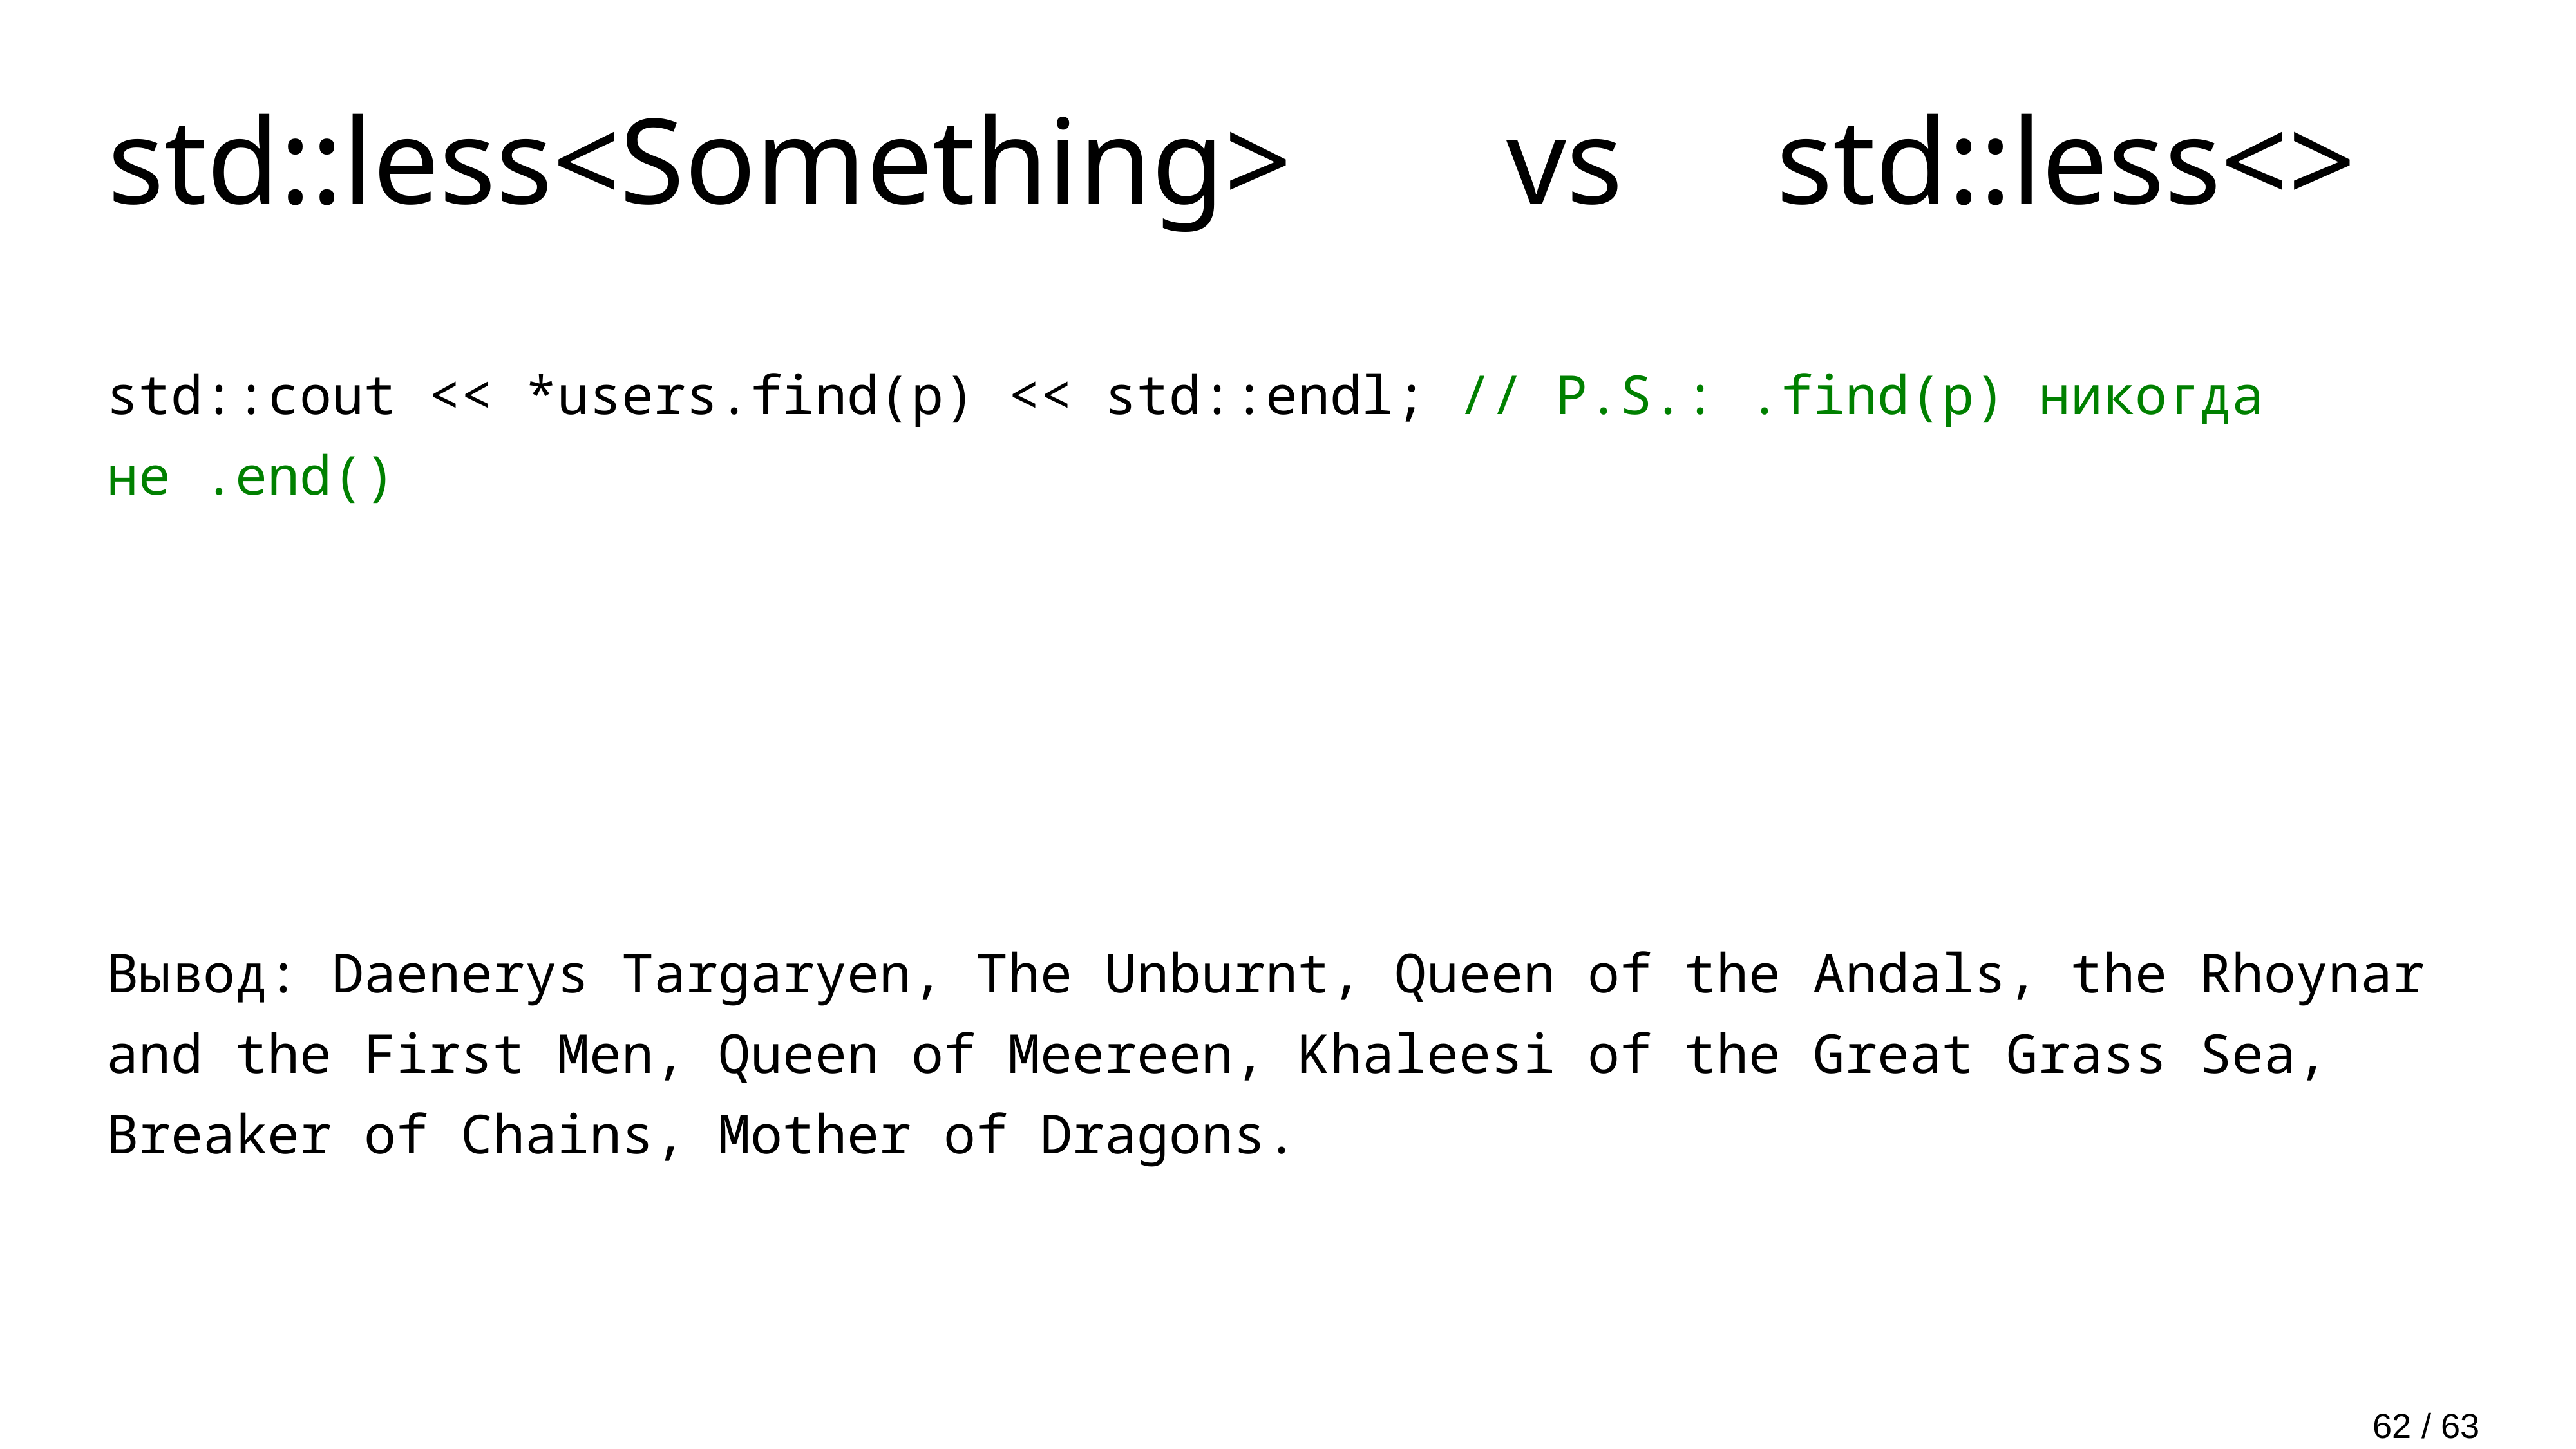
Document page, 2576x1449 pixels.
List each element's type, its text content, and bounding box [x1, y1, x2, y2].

list std::cout << *users.find(p) << std::endl; // P.S.: .find(p) никогда не .end() Вывод: Daenerys Targaryen, The Unburnt, Queen of the Andals, the Rhoynar and the First Men, Queen of Meereen, Khaleesi of the Great Grass Sea, Breaker of Chains, Mother of Dragons. [0, 295, 2576, 1449]
text_box <number> / 63 [2363, 1402, 2576, 1449]
title std::less<Something> vs std::less<> [108, 80, 2468, 242]
